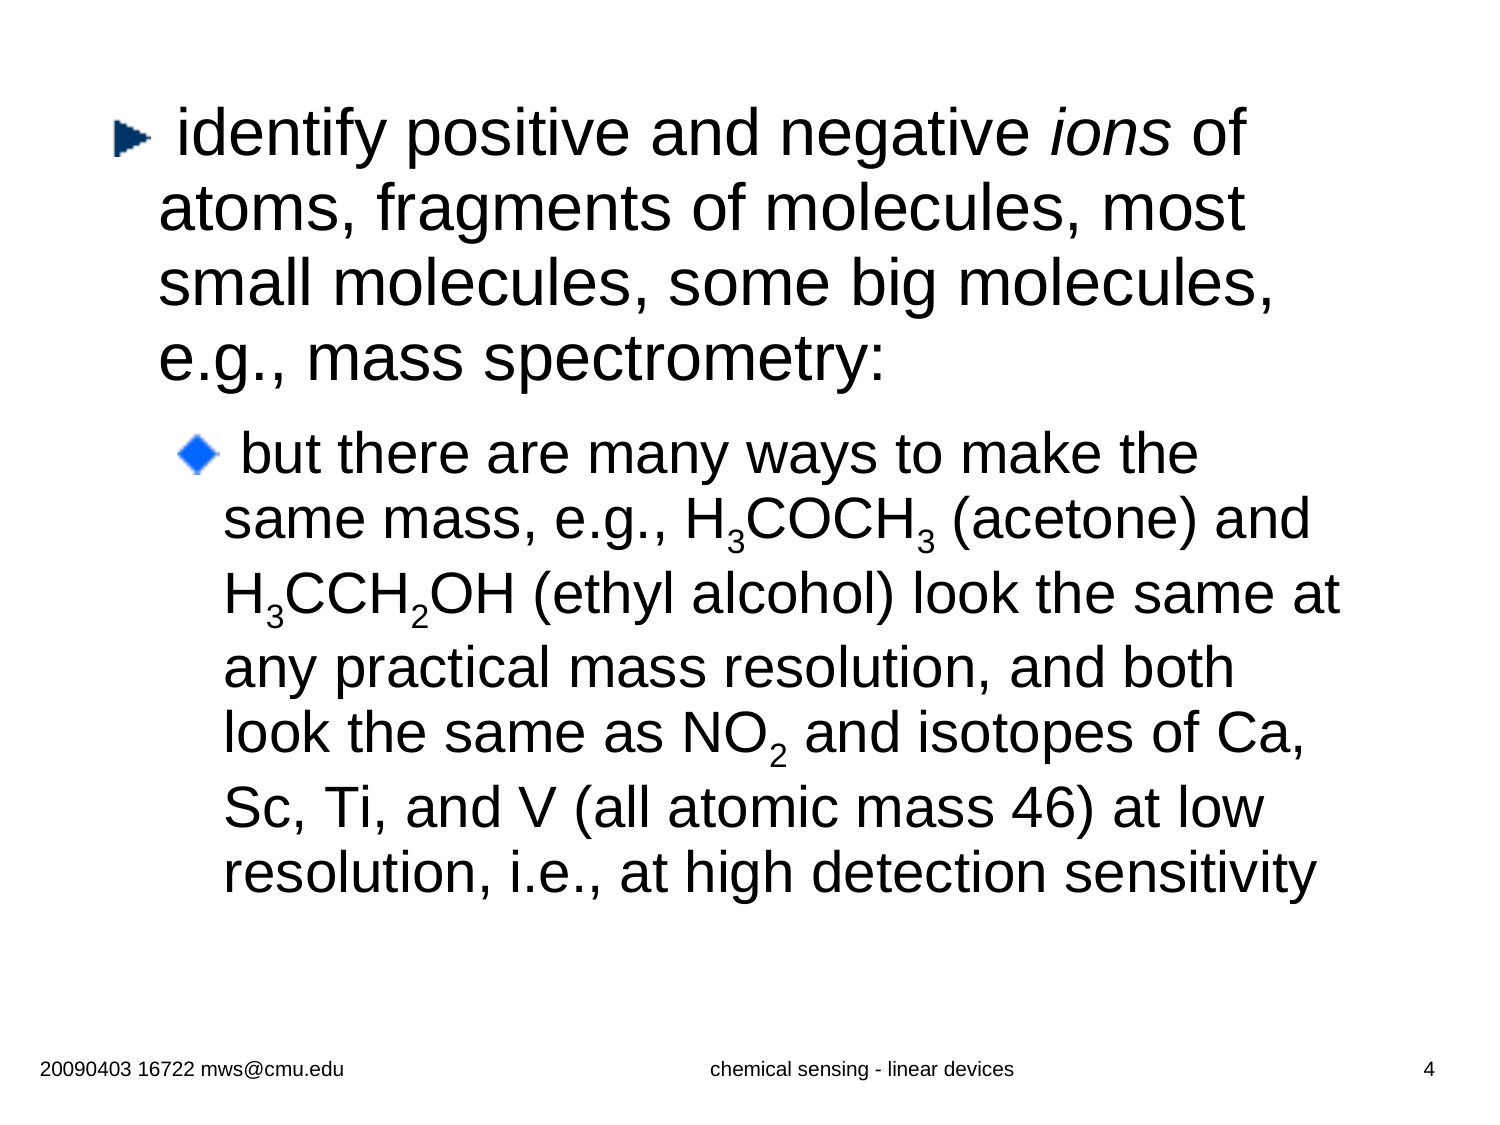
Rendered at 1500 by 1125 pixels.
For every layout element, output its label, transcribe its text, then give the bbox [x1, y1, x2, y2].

list identify positive and negative ions of atoms, fragments of molecules, most small molecules, some big molecules, e.g., mass spectrometry: but there are many ways to make the same mass, e.g., H3COCH3 (acetone) and H3CCH2OH (ethyl alcohol) look the same at any practical mass resolution, and both look the same as NO2 and isotopes of Ca, Sc, Ti, and V (all atomic mass 46) at low resolution, i.e., at high detection sensitivity [87, 87, 1363, 969]
